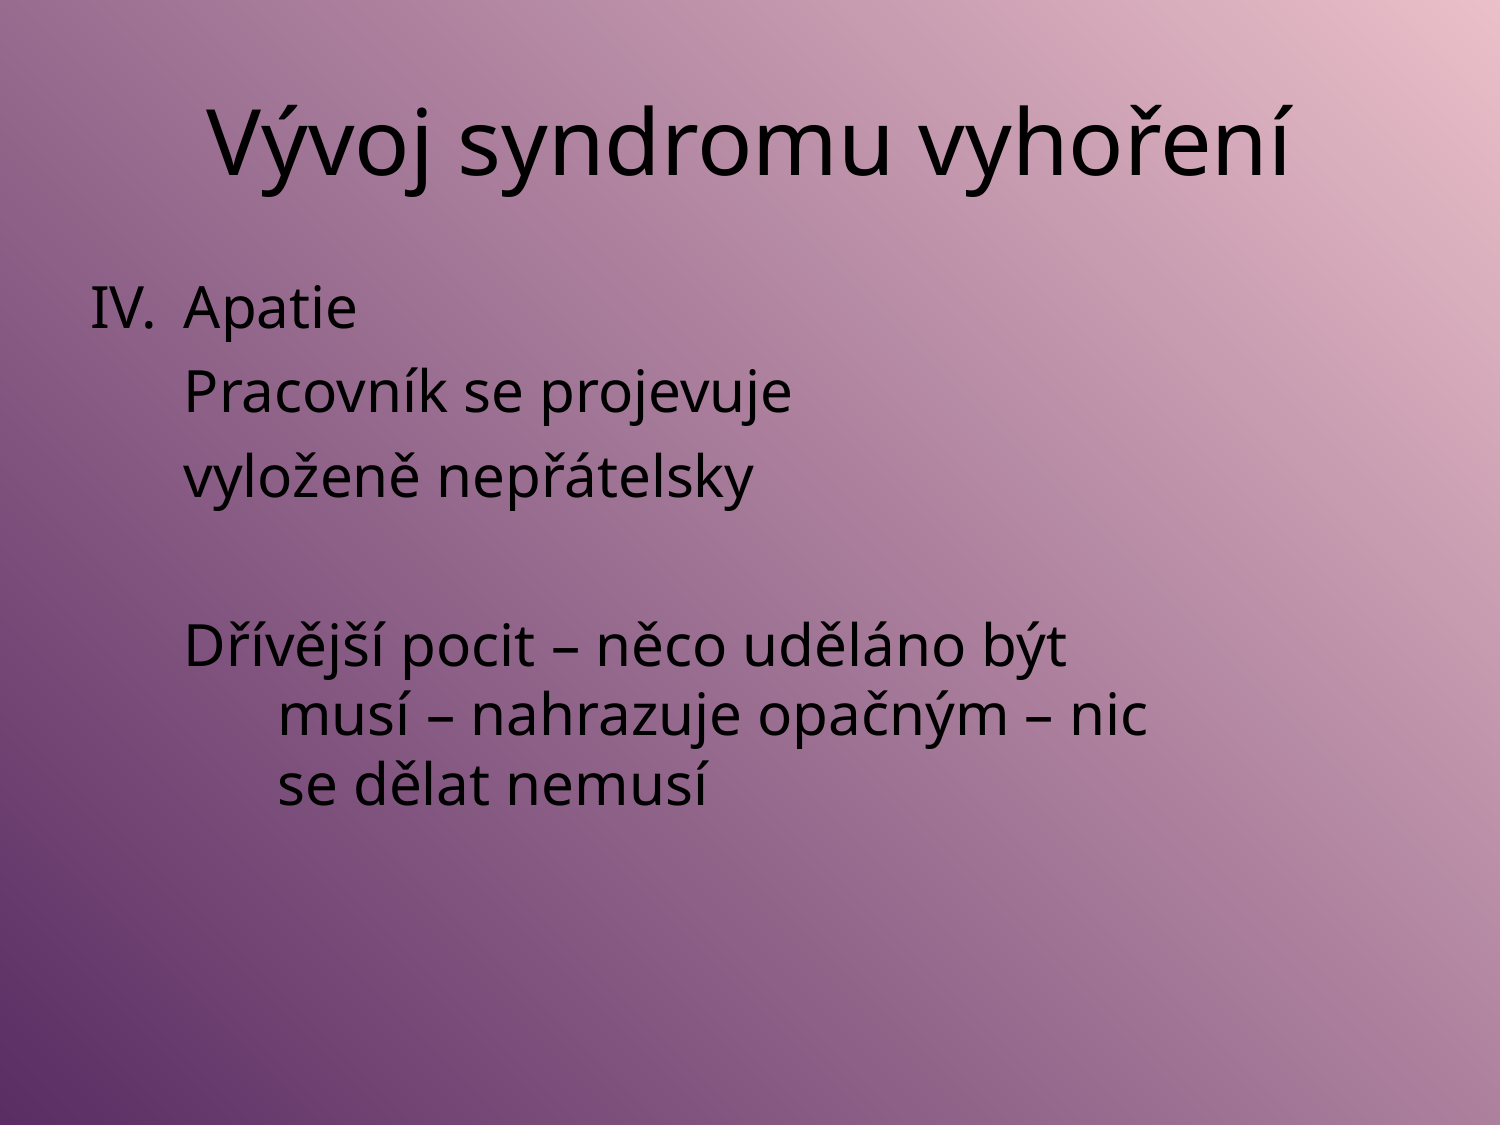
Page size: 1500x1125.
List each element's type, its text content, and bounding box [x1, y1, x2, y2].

list Apatie Pracovník se projevuje vyloženě nepřátelsky Dřívější pocit – něco uděláno být musí – nahrazuje opačným – nic se dělat nemusí [75, 262, 1164, 1079]
title Vývoj syndromu vyhoření [75, 45, 1426, 233]
